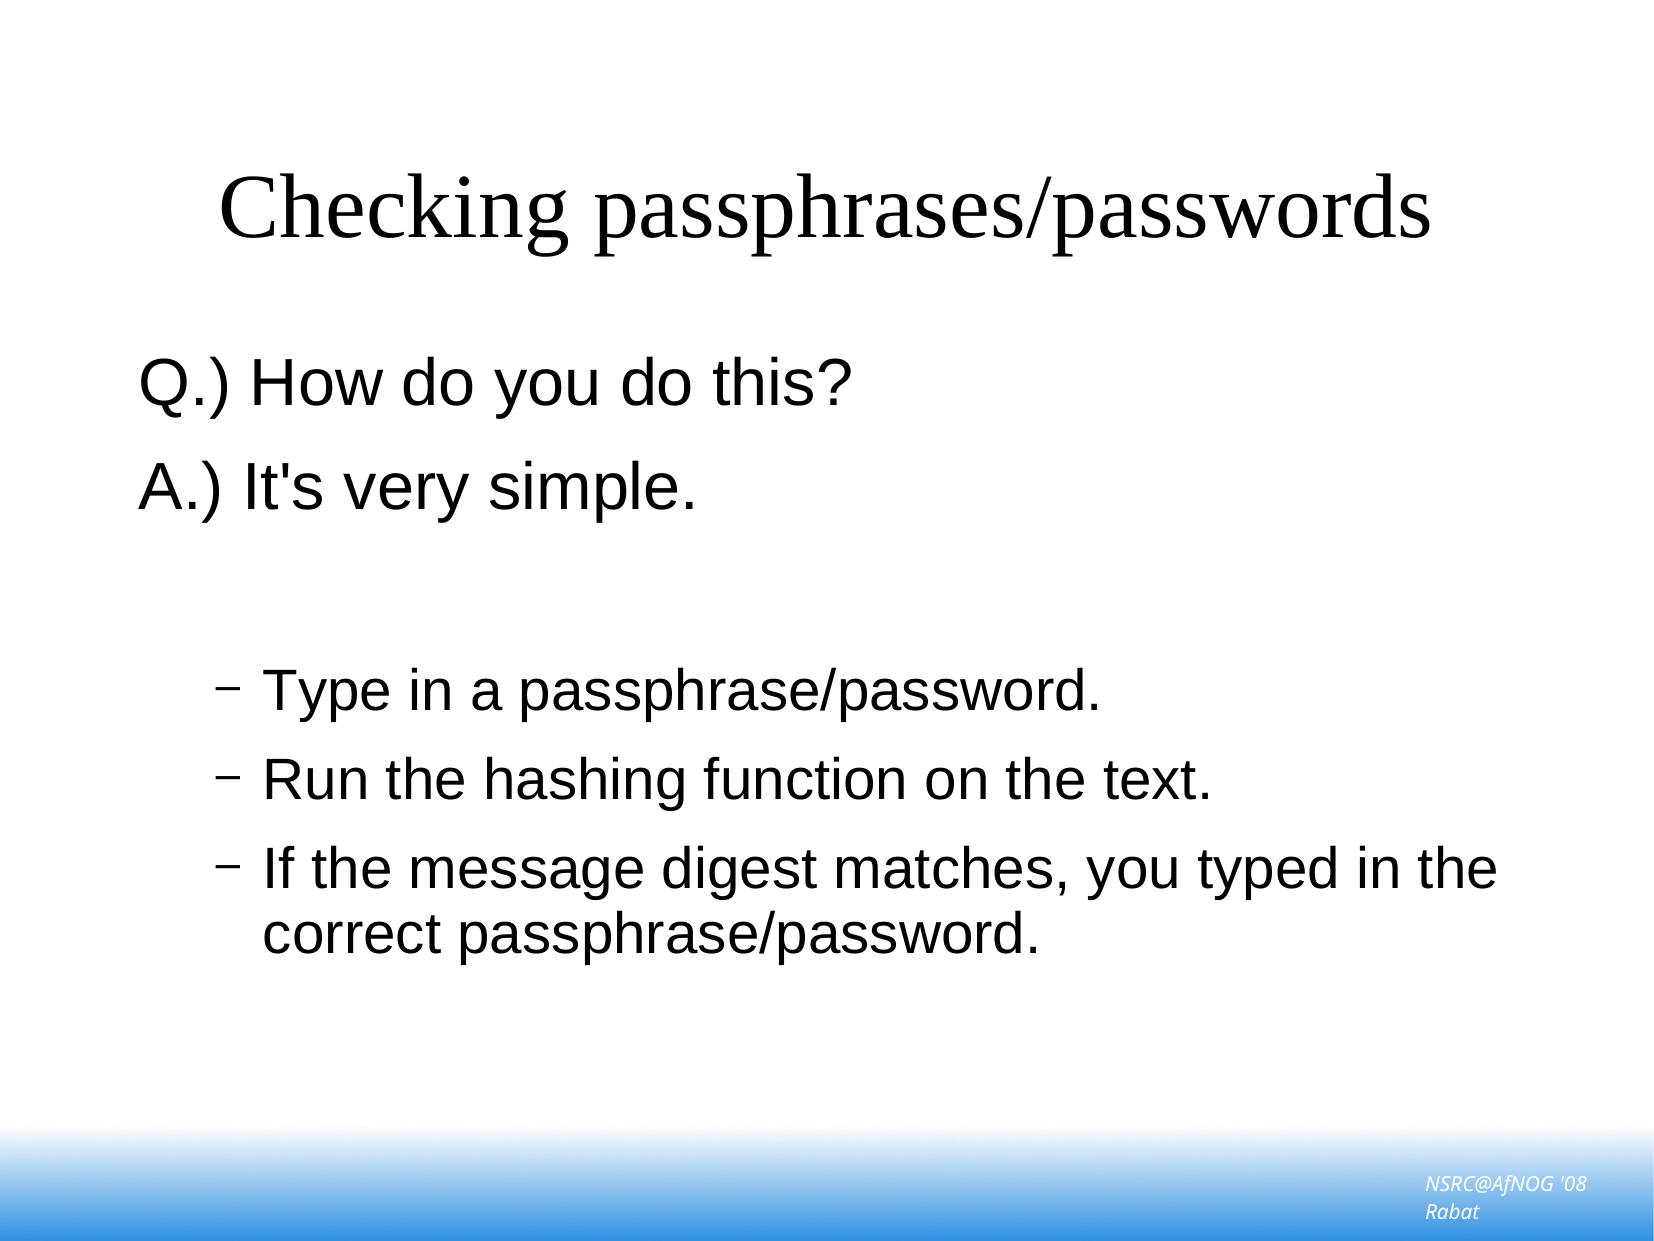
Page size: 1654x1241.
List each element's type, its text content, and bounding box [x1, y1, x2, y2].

picture [0, 1124, 1654, 1241]
list Q.) How do you do this? A.) It's very simple. Type in a passphrase/password. Run the hashing function on the text. If the message digest matches, you typed in the correct passphrase/password. [121, 344, 1534, 1127]
title Checking passphrases/passwords [121, 102, 1534, 310]
